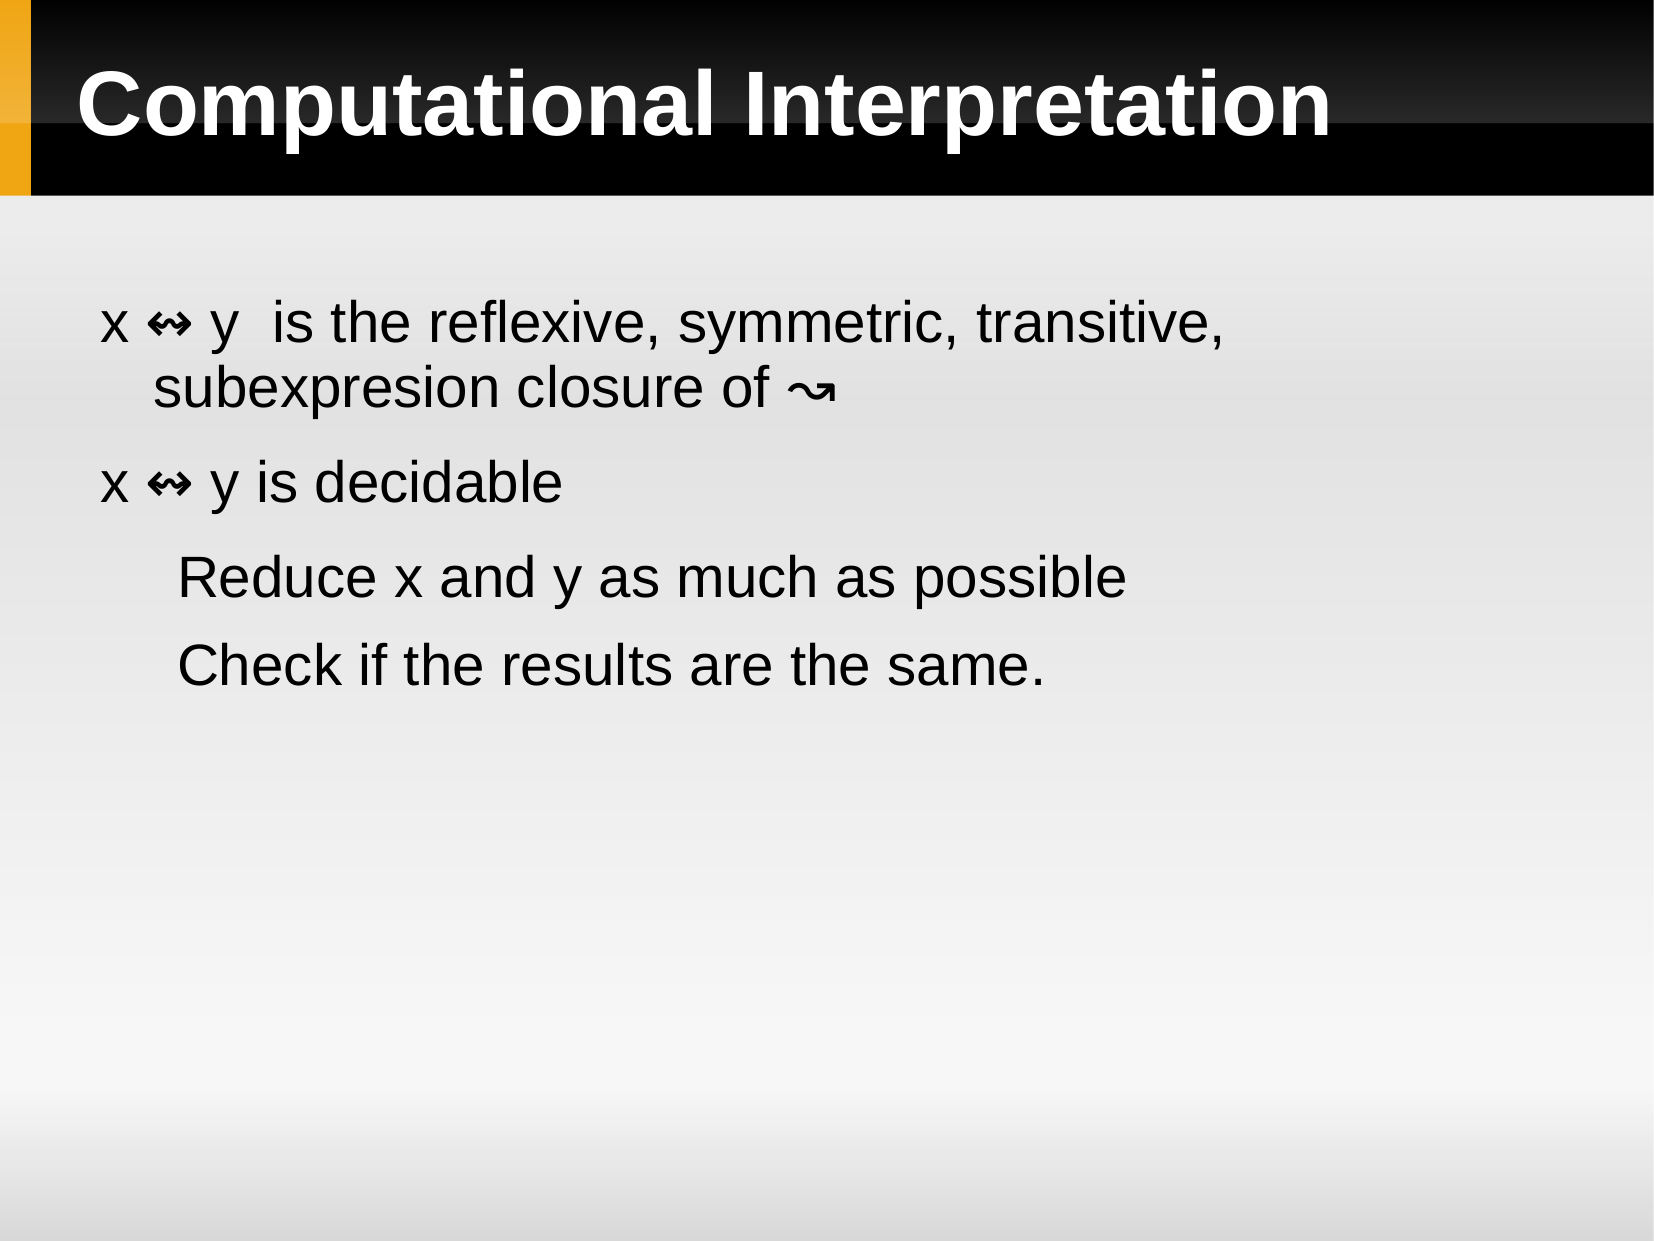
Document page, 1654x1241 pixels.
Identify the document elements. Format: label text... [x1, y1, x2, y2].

title Computational Interpretation [76, 7, 1565, 200]
picture [0, 0, 1654, 1241]
list x ↭ y is the reflexive, symmetric, transitive, subexpresion closure of ↝ x ↭ y is decidable Reduce x and y as much as possible Check if the results are the same. [82, 290, 1571, 1094]
